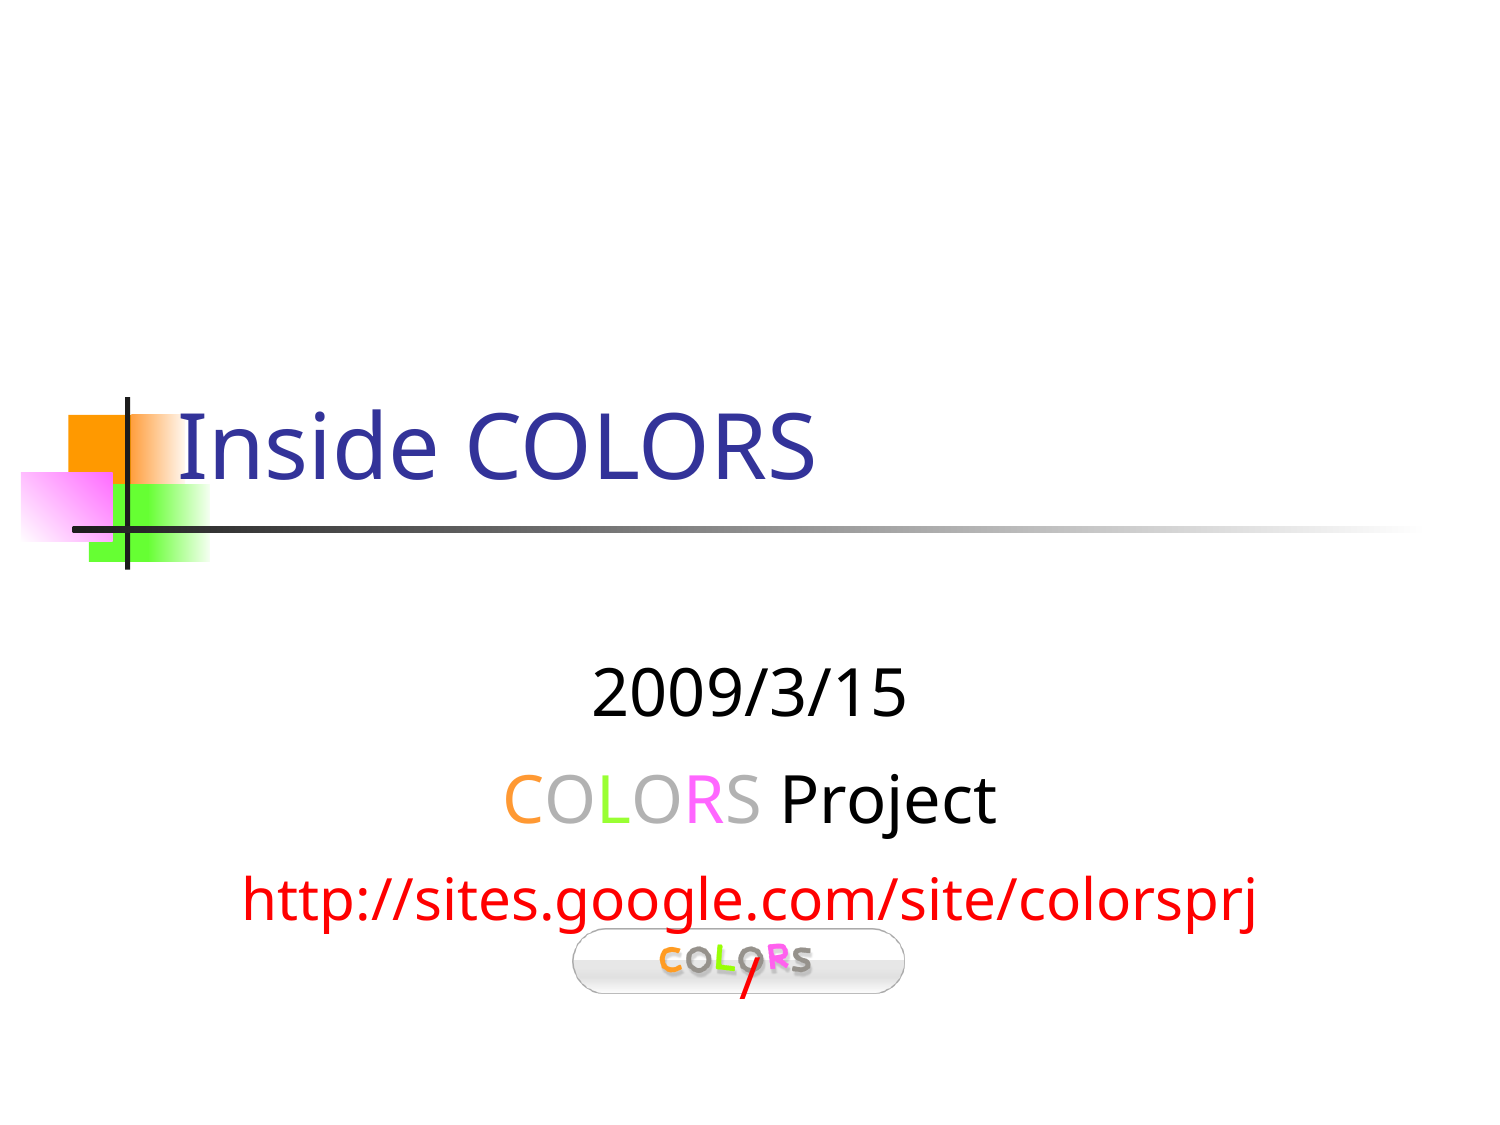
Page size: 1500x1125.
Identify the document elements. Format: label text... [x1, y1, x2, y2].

subtitle 2009/3/15 COLORS Project http://sites.google.com/site/colorsprj/ [225, 637, 1276, 926]
picture [572, 928, 905, 994]
title Inside COLORS [162, 274, 1438, 515]
